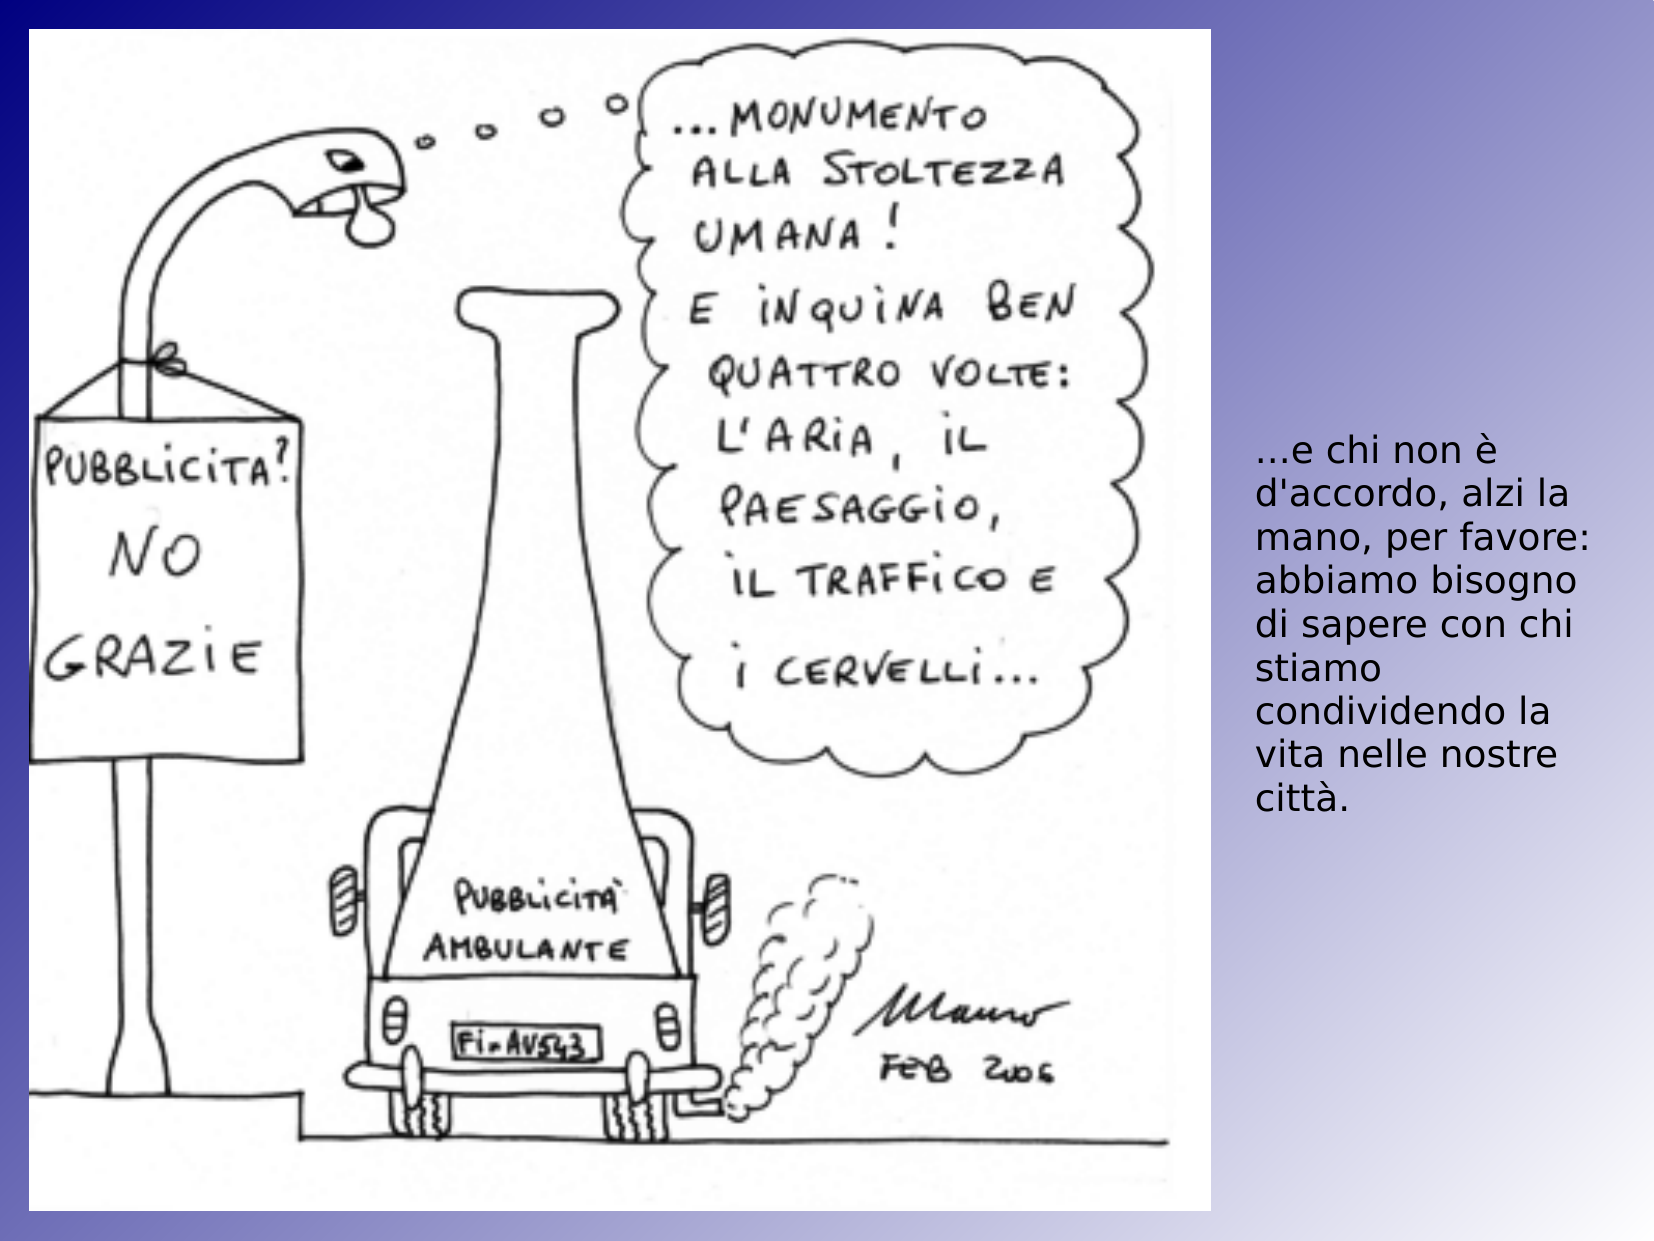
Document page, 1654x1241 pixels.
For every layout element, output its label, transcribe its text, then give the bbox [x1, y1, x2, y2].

text_box ...e chi non è d'accordo, alzi la mano, per favore: abbiamo bisogno di sapere con chi stiamo condividendo la vita nelle nostre città. [1240, 29, 1625, 1211]
picture [29, 29, 1211, 1211]
